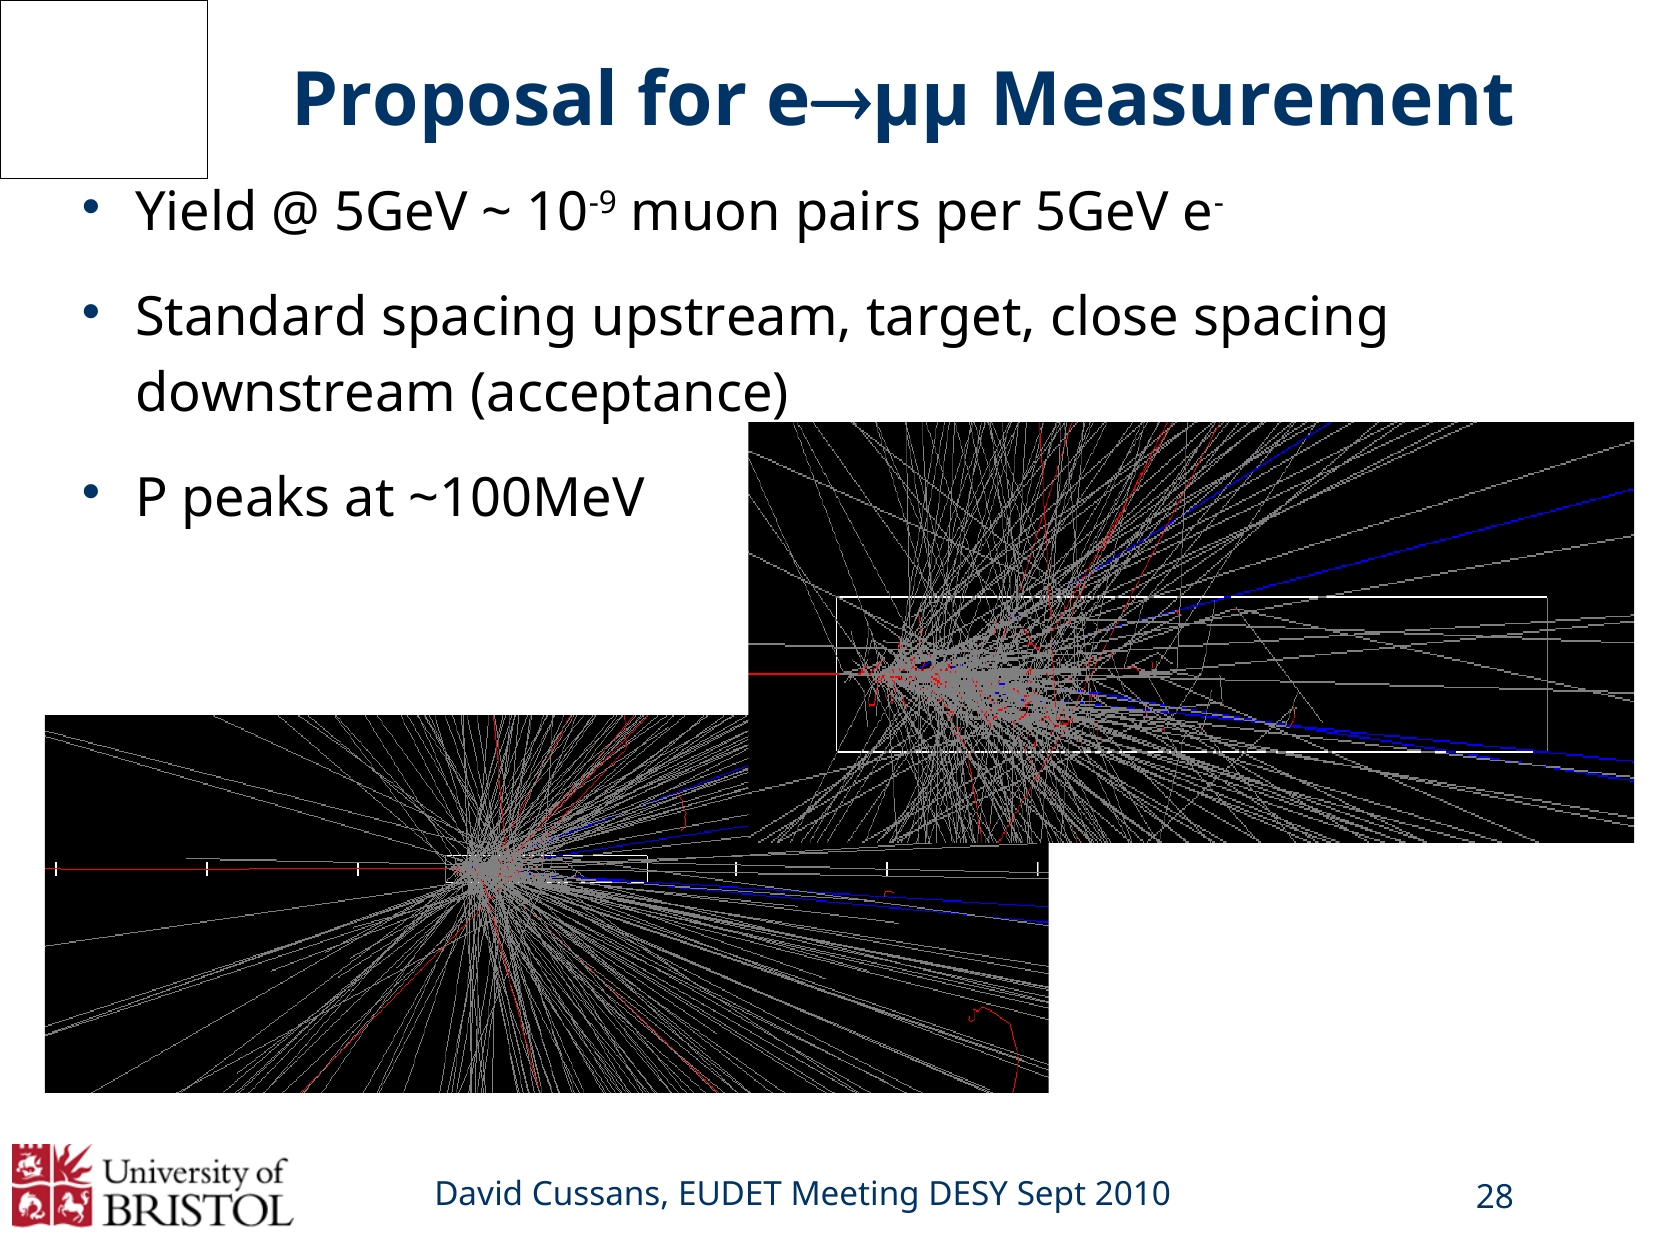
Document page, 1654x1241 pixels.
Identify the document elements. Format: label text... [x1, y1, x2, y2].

picture [12, 1144, 294, 1228]
picture [44, 422, 1635, 1093]
title Proposal for eμμ Measurement [208, 24, 1628, 166]
list Yield @ 5GeV ~ 10-9 muon pairs per 5GeV e- Standard spacing upstream, target, close spacing downstream (acceptance) P peaks at ~100MeV [64, 171, 1571, 694]
text_box [0, 0, 208, 179]
